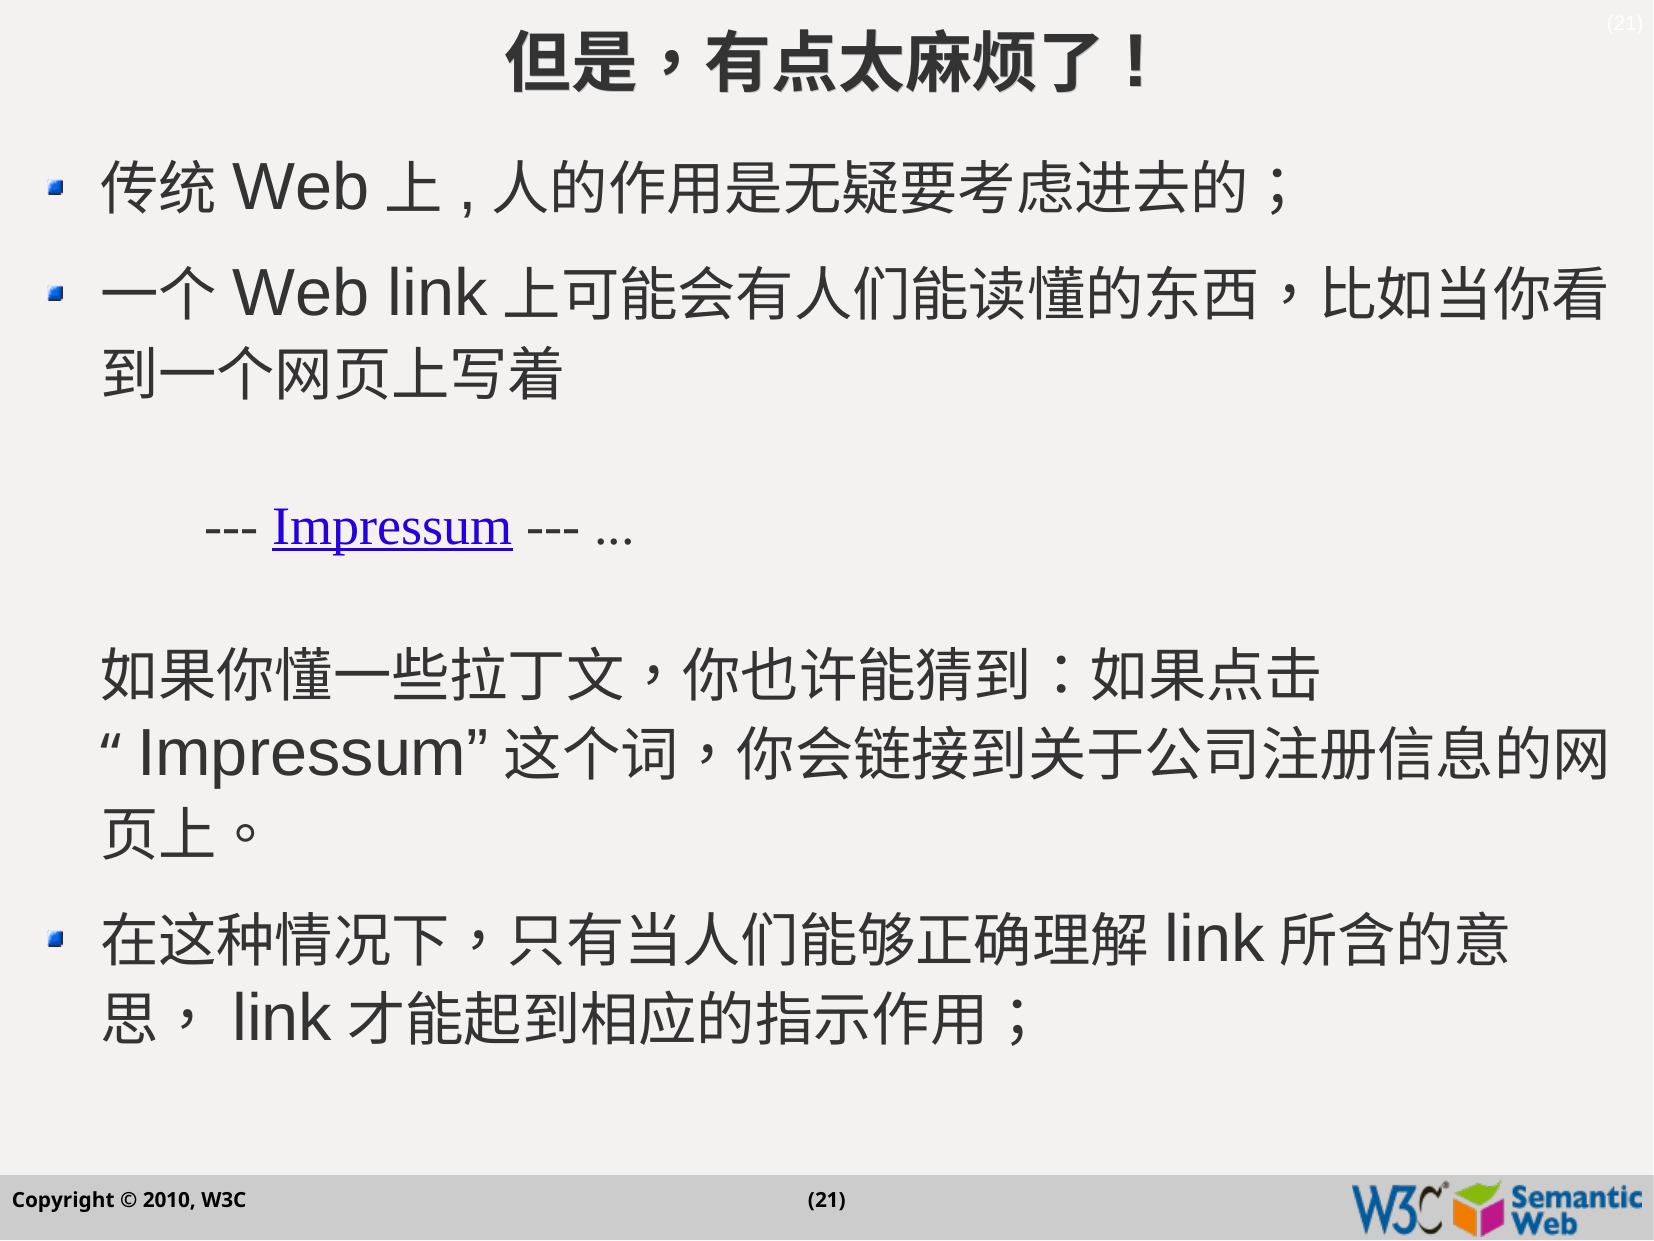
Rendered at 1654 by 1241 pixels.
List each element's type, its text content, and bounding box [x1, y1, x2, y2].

list 传统Web上,人的作用是无疑要考虑进去的； 一个Web link上可能会有人们能读懂的东西，比如当你看到一个网页上写着 --- Impressum --- ... 如果你懂一些拉丁文，你也许能猜到：如果点击 “Impressum”这个词，你会链接到关于公司注册信息的网页上。 在这种情况下，只有当人们能够正确理解link所含的意思，link才能起到相应的指示作用； [29, 147, 1624, 1134]
title 但是，有点太麻烦了! [0, 0, 1654, 119]
picture [1352, 1178, 1642, 1237]
